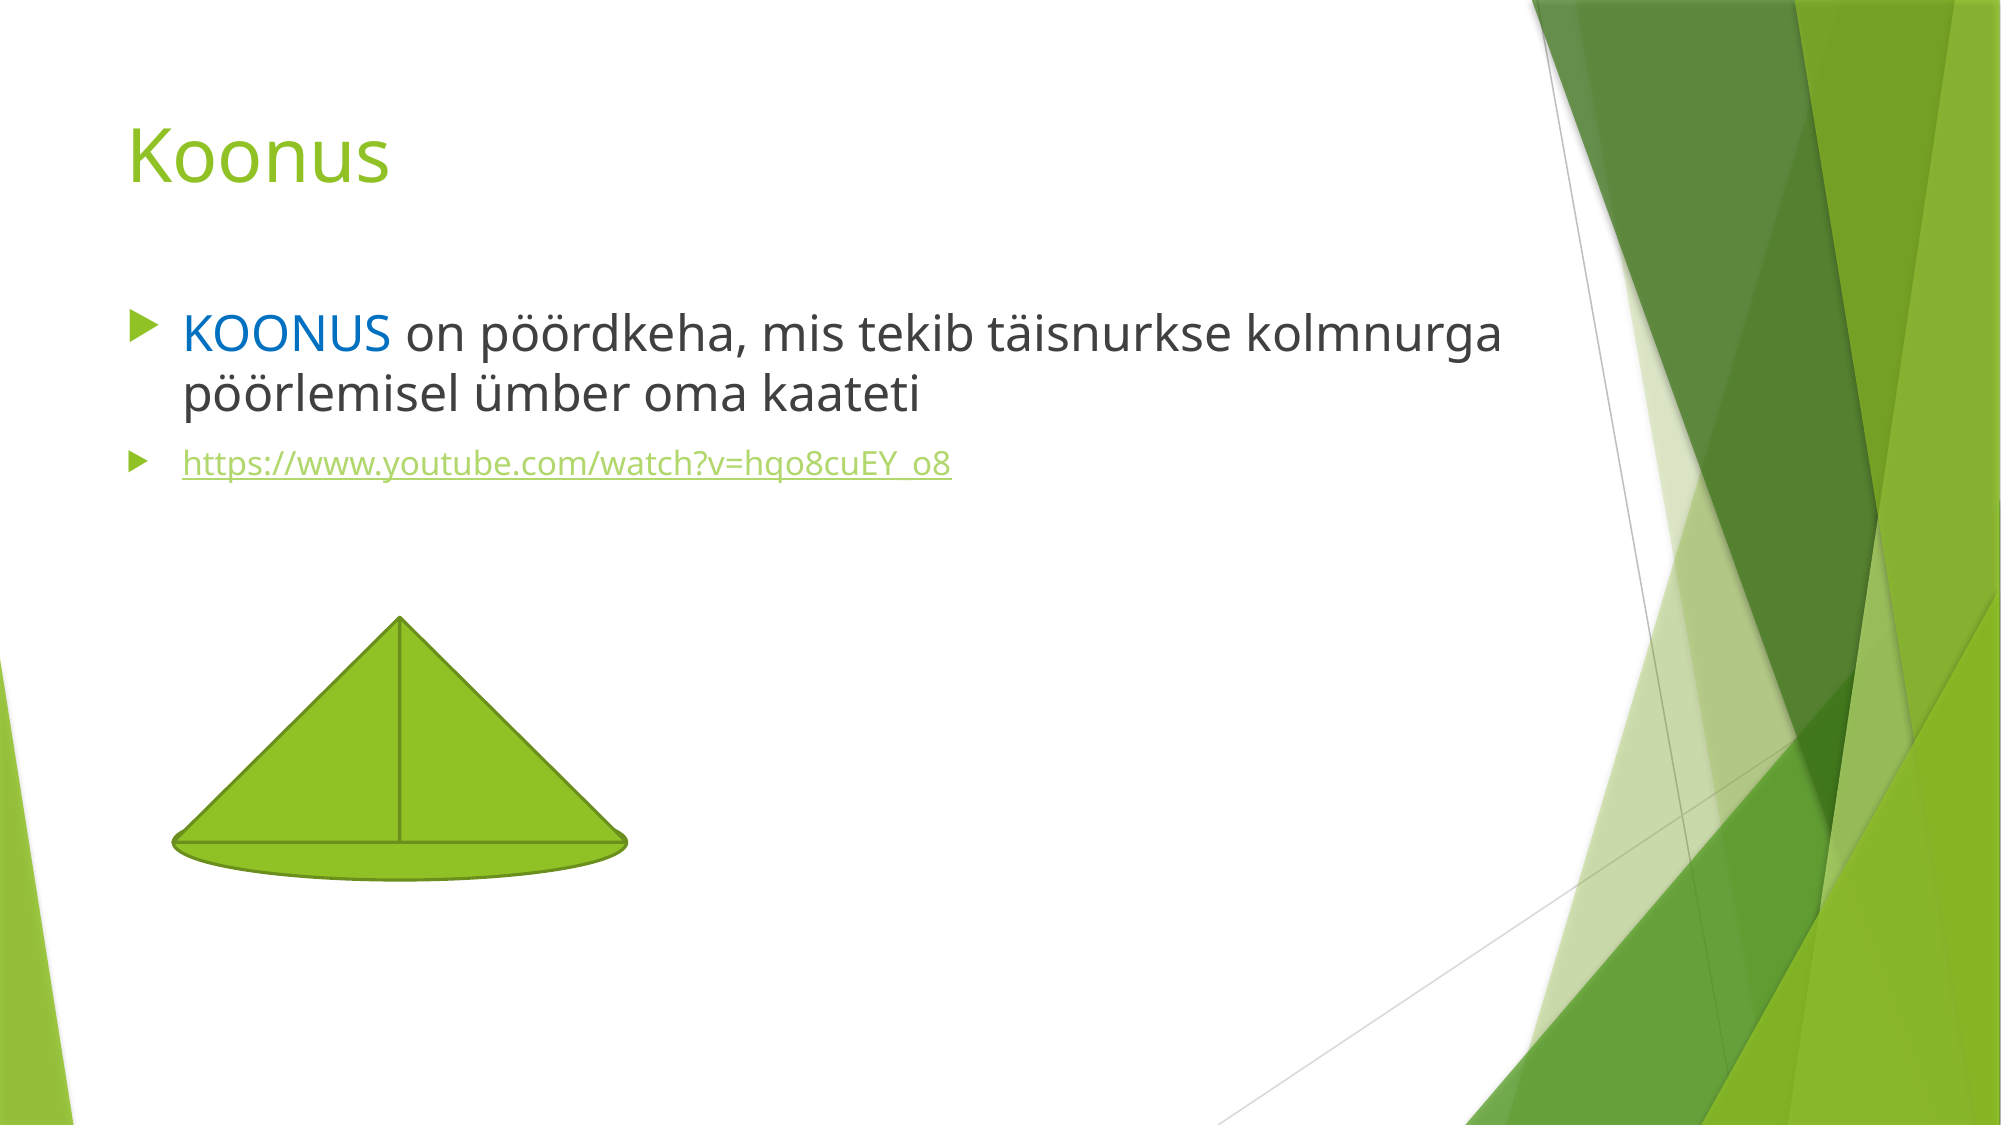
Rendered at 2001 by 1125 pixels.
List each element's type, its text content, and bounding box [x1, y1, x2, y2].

list KOONUS on pöördkeha, mis tekib täisnurkse kolmnurga pöörlemisel ümber oma kaateti https://www.youtube.com/watch?v=hqo8cuEY_o8 [111, 293, 1522, 931]
title Koonus [111, 99, 1522, 293]
text_box [172, 617, 627, 881]
